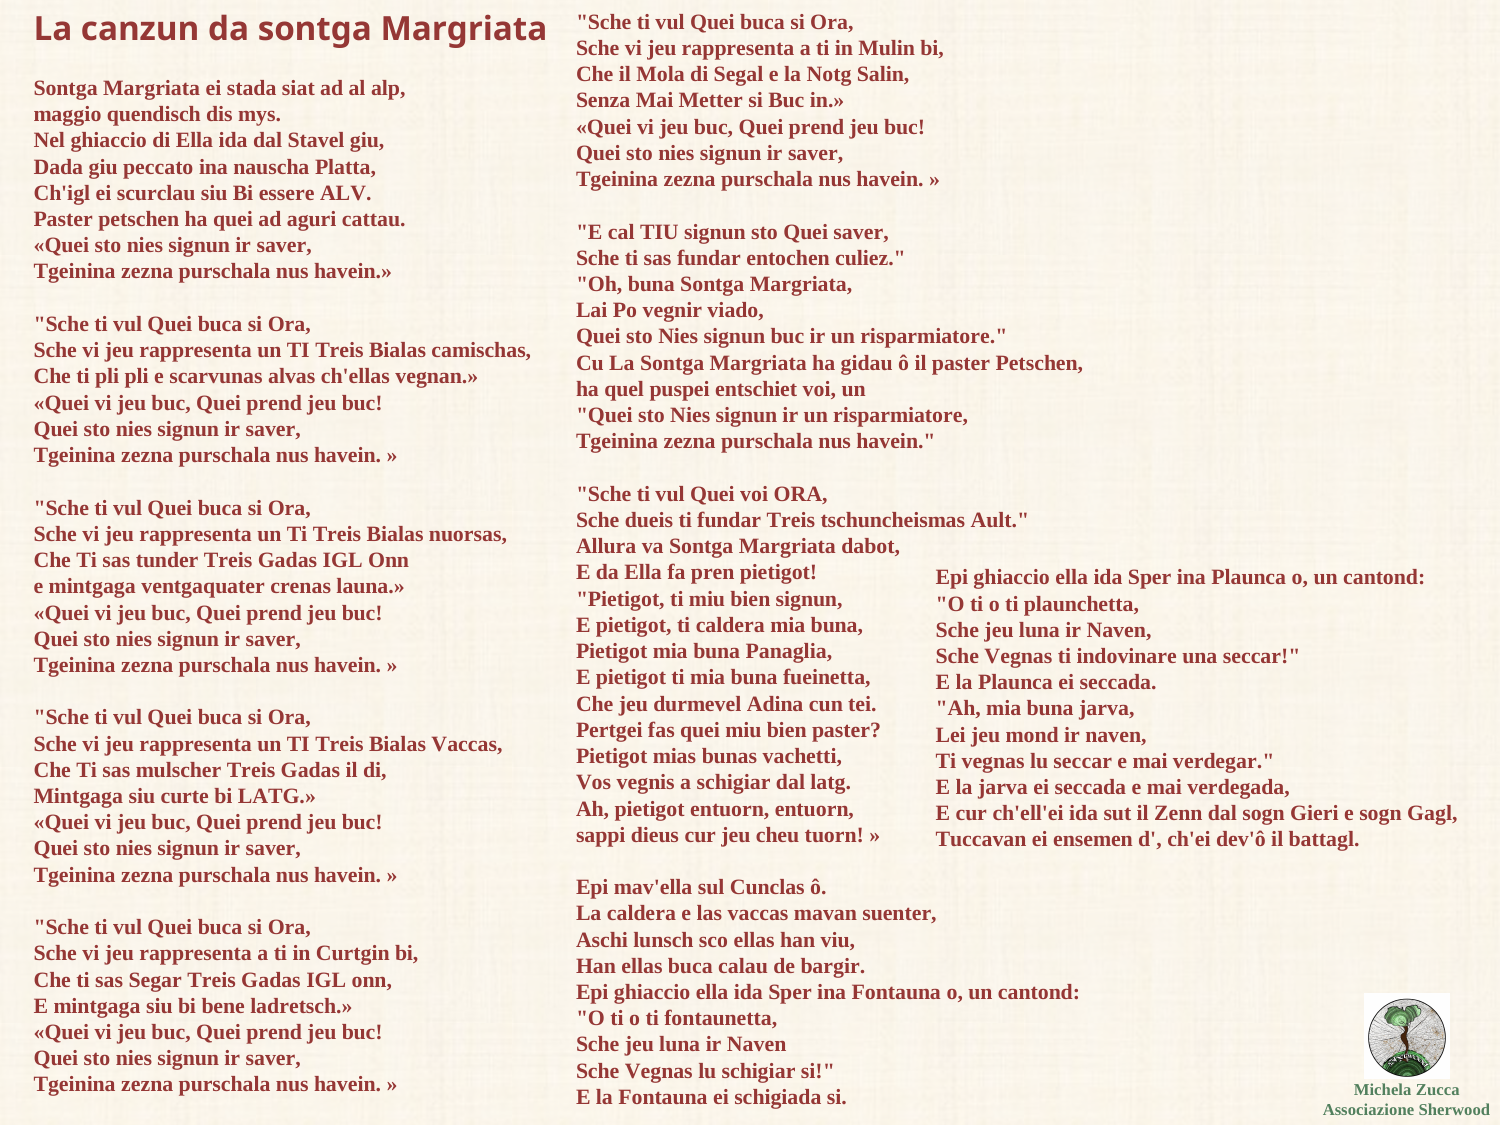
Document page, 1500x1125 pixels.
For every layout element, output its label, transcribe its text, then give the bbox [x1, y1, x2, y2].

picture [1364, 993, 1450, 1070]
text_box "Sche ti vul Quei buca si Ora, Sche vi jeu rappresenta a ti in Mulin bi, Che il Mola di Segal e la Notg Salin, Senza Mai Metter si Buc in.» «Quei vi jeu buc, Quei prend jeu buc! Quei sto nies signun ir saver, Tgeinina zezna purschala nus havein. » "E cal TIU signun sto Quei saver, Sche ti sas fundar entochen culiez." "Oh, buna Sontga Margriata, Lai Po vegnir viado, Quei sto Nies signun buc ir un risparmiatore." Cu La Sontga Margriata ha gidau ô il paster Petschen, ha quel puspei entschiet voi, un "Quei sto Nies signun ir un risparmiatore, Tgeinina zezna purschala nus havein." "Sche ti vul Quei voi ORA, Sche dueis ti fundar Treis tschuncheismas Ault." Allura va Sontga Margriata dabot, E da Ella fa pren pietigot! "Pietigot, ti miu bien signun, E pietigot, ti caldera mia buna, Pietigot mia buna Panaglia, E pietigot ti mia buna fueinetta, Che jeu durmevel Adina cun tei. Pertgei fas quei miu bien paster? Pietigot mias bunas vachetti, Vos vegnis a schigiar dal latg. Ah, pietigot entuorn, entuorn, sappi dieus cur jeu cheu tuorn! » Epi mav'ella sul Cunclas ô. La caldera e las vaccas mavan suenter, Aschi lunsch sco ellas han viu, Han ellas buca calau de bargir. Epi ghiaccio ella ida Sper ina Fontauna o, un cantond: "O ti o ti fontaunetta, Sche jeu luna ir Naven Sche Vegnas lu schigiar si!" E la Fontauna ei schigiada si. [561, 0, 1264, 1125]
text_box Epi ghiaccio ella ida Sper ina Plaunca o, un cantond: "O ti o ti plaunchetta, Sche jeu luna ir Naven, Sche Vegnas ti indovinare una seccar!" E la Plaunca ei seccada. "Ah, mia buna jarva, Lei jeu mond ir naven, Ti vegnas lu seccar e mai verdegar." E la jarva ei seccada e mai verdegada, E cur ch'ell'ei ida sut il Zenn dal sogn Gieri e sogn Gagl, Tuccavan ei ensemen d', ch'ei dev'ô il battagl. [920, 555, 1486, 863]
text_box La canzun da sontga Margriata Sontga Margriata ei stada siat ad al alp, maggio quendisch dis mys. Nel ghiaccio di Ella ida dal Stavel giu, Dada giu peccato ina nauscha Platta, Ch'igl ei scurclau siu Bi essere ALV. Paster petschen ha quei ad aguri cattau. «Quei sto nies signun ir saver, Tgeinina zezna purschala nus havein.» "Sche ti vul Quei buca si Ora, Sche vi jeu rappresenta un TI Treis Bialas camischas, Che ti pli pli e scarvunas alvas ch'ellas vegnan.» «Quei vi jeu buc, Quei prend jeu buc! Quei sto nies signun ir saver, Tgeinina zezna purschala nus havein. » "Sche ti vul Quei buca si Ora, Sche vi jeu rappresenta un Ti Treis Bialas nuorsas, Che Ti sas tunder Treis Gadas IGL Onn e mintgaga ventgaquater crenas launa.» «Quei vi jeu buc, Quei prend jeu buc! Quei sto nies signun ir saver, Tgeinina zezna purschala nus havein. » "Sche ti vul Quei buca si Ora, Sche vi jeu rappresenta un TI Treis Bialas Vaccas, Che Ti sas mulscher Treis Gadas il di, Mintgaga siu curte bi LATG.» «Quei vi jeu buc, Quei prend jeu buc! Quei sto nies signun ir saver, Tgeinina zezna purschala nus havein. » "Sche ti vul Quei buca si Ora, Sche vi jeu rappresenta a ti in Curtgin bi, Che ti sas Segar Treis Gadas IGL onn, E mintgaga siu bi bene ladretsch.» «Quei vi jeu buc, Quei prend jeu buc! Quei sto nies signun ir saver, Tgeinina zezna purschala nus havein. » . [18, 0, 561, 1125]
text_box Michela Zucca Associazione Sherwood [1307, 1070, 1500, 1125]
